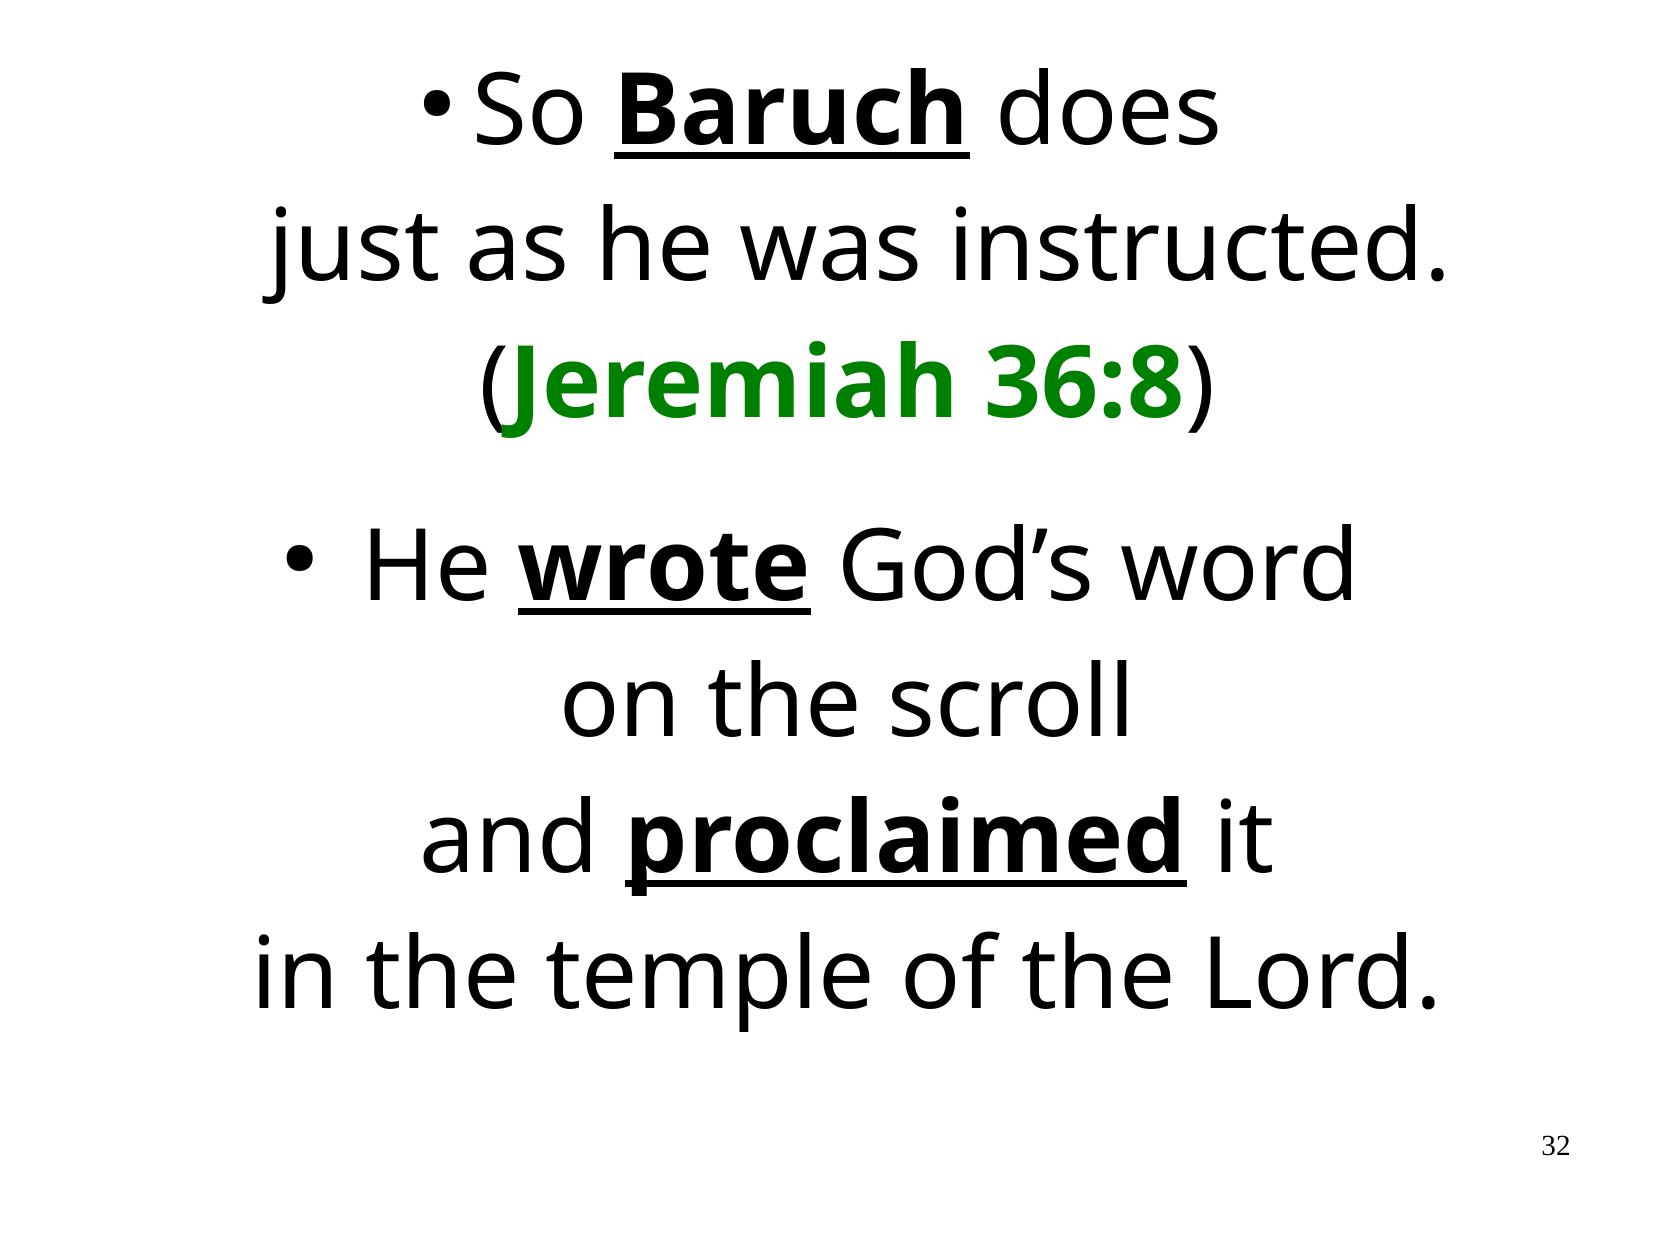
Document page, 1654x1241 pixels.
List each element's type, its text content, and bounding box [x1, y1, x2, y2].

list So Baruch does just as he was instructed. (Jeremiah 36:8) He wrote God’s word on the scroll and proclaimed it in the temple of the Lord. [37, 37, 1613, 1238]
